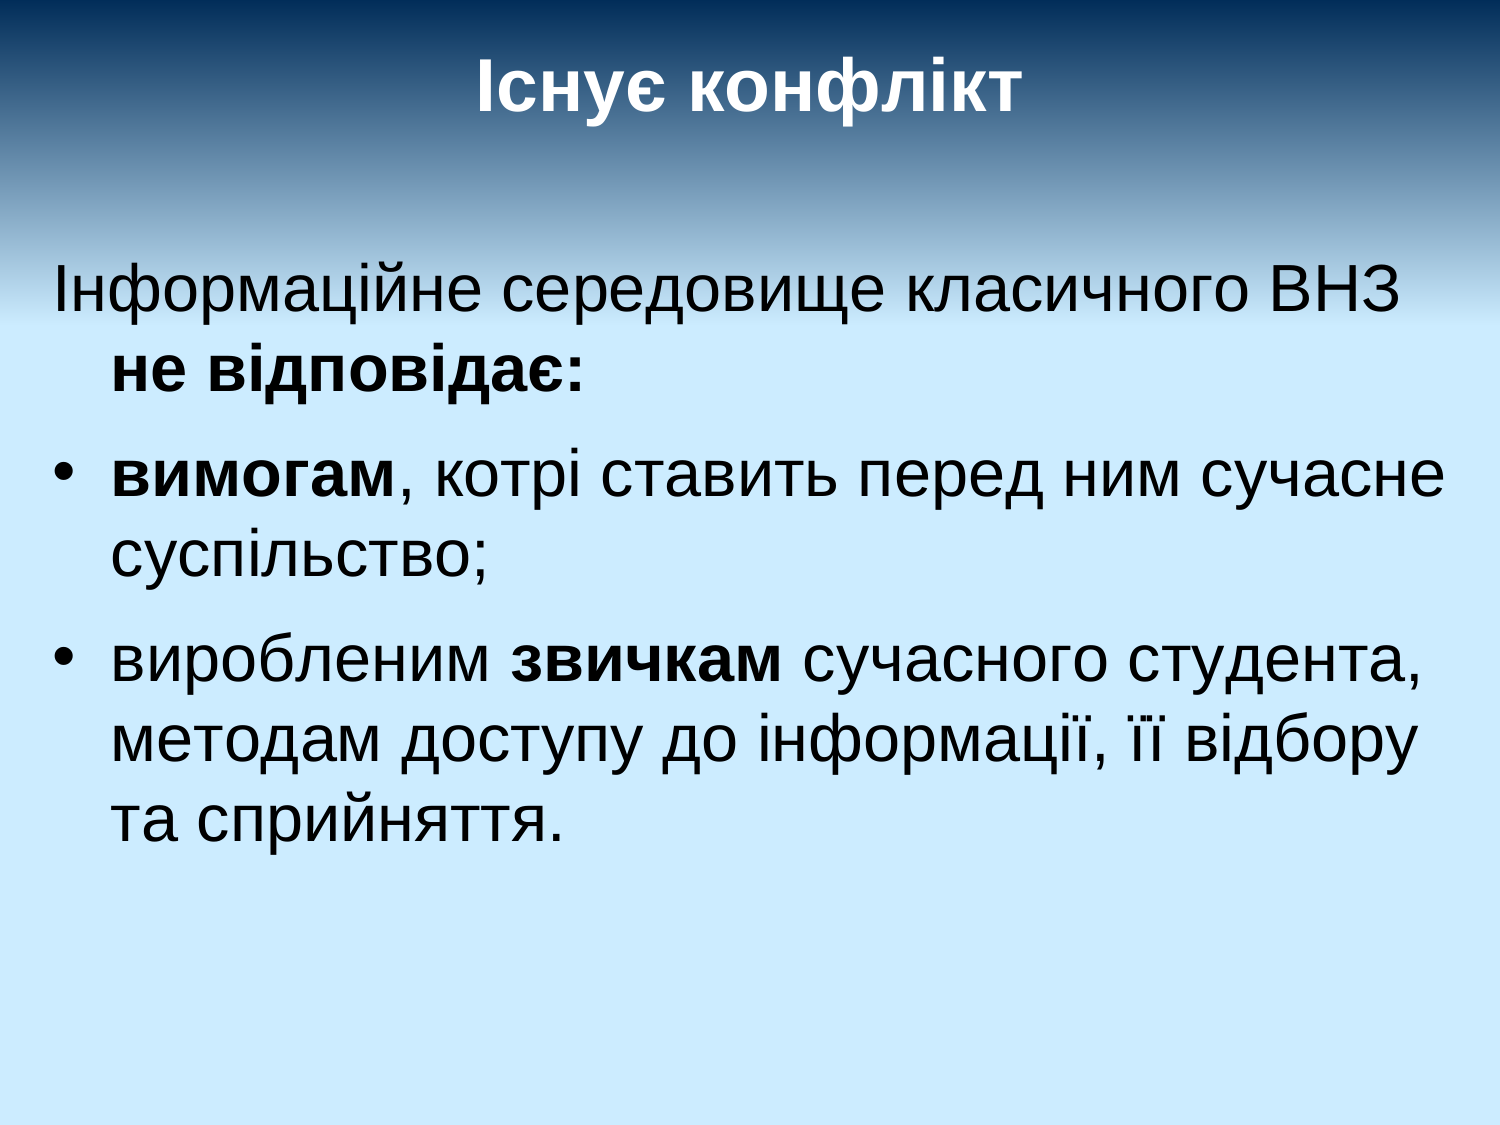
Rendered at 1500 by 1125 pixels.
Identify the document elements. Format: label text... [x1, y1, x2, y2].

list Інформаційне середовище класичного ВНЗ не відповідає: вимогам, котрі ставить перед ним сучасне суспільство; виробленим звичкам сучасного студента, методам доступу до інформації, її відбору та сприйняття. [37, 237, 1476, 1088]
title Існує конфлікт [24, 24, 1476, 138]
